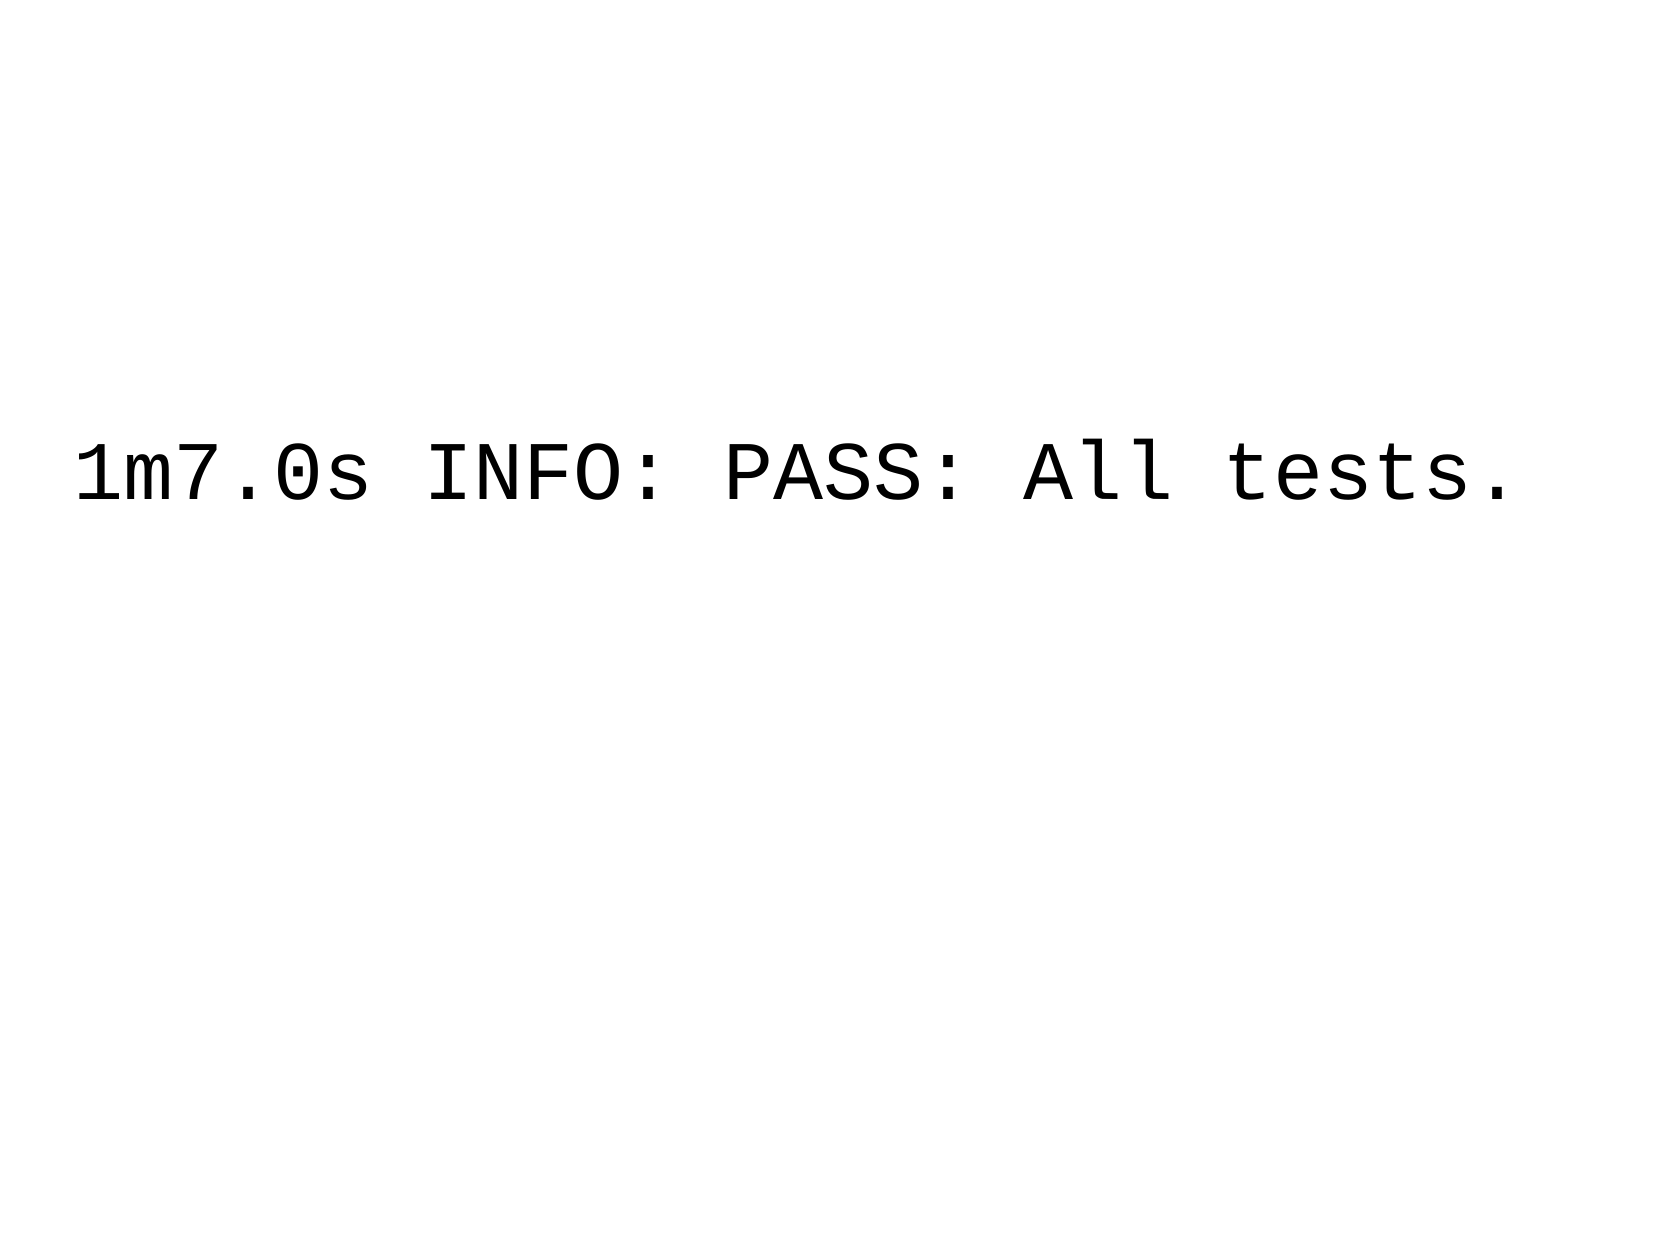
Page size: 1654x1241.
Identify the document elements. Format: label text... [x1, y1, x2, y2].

text_box 1m7.0s INFO: PASS: All tests. [59, 422, 1539, 532]
